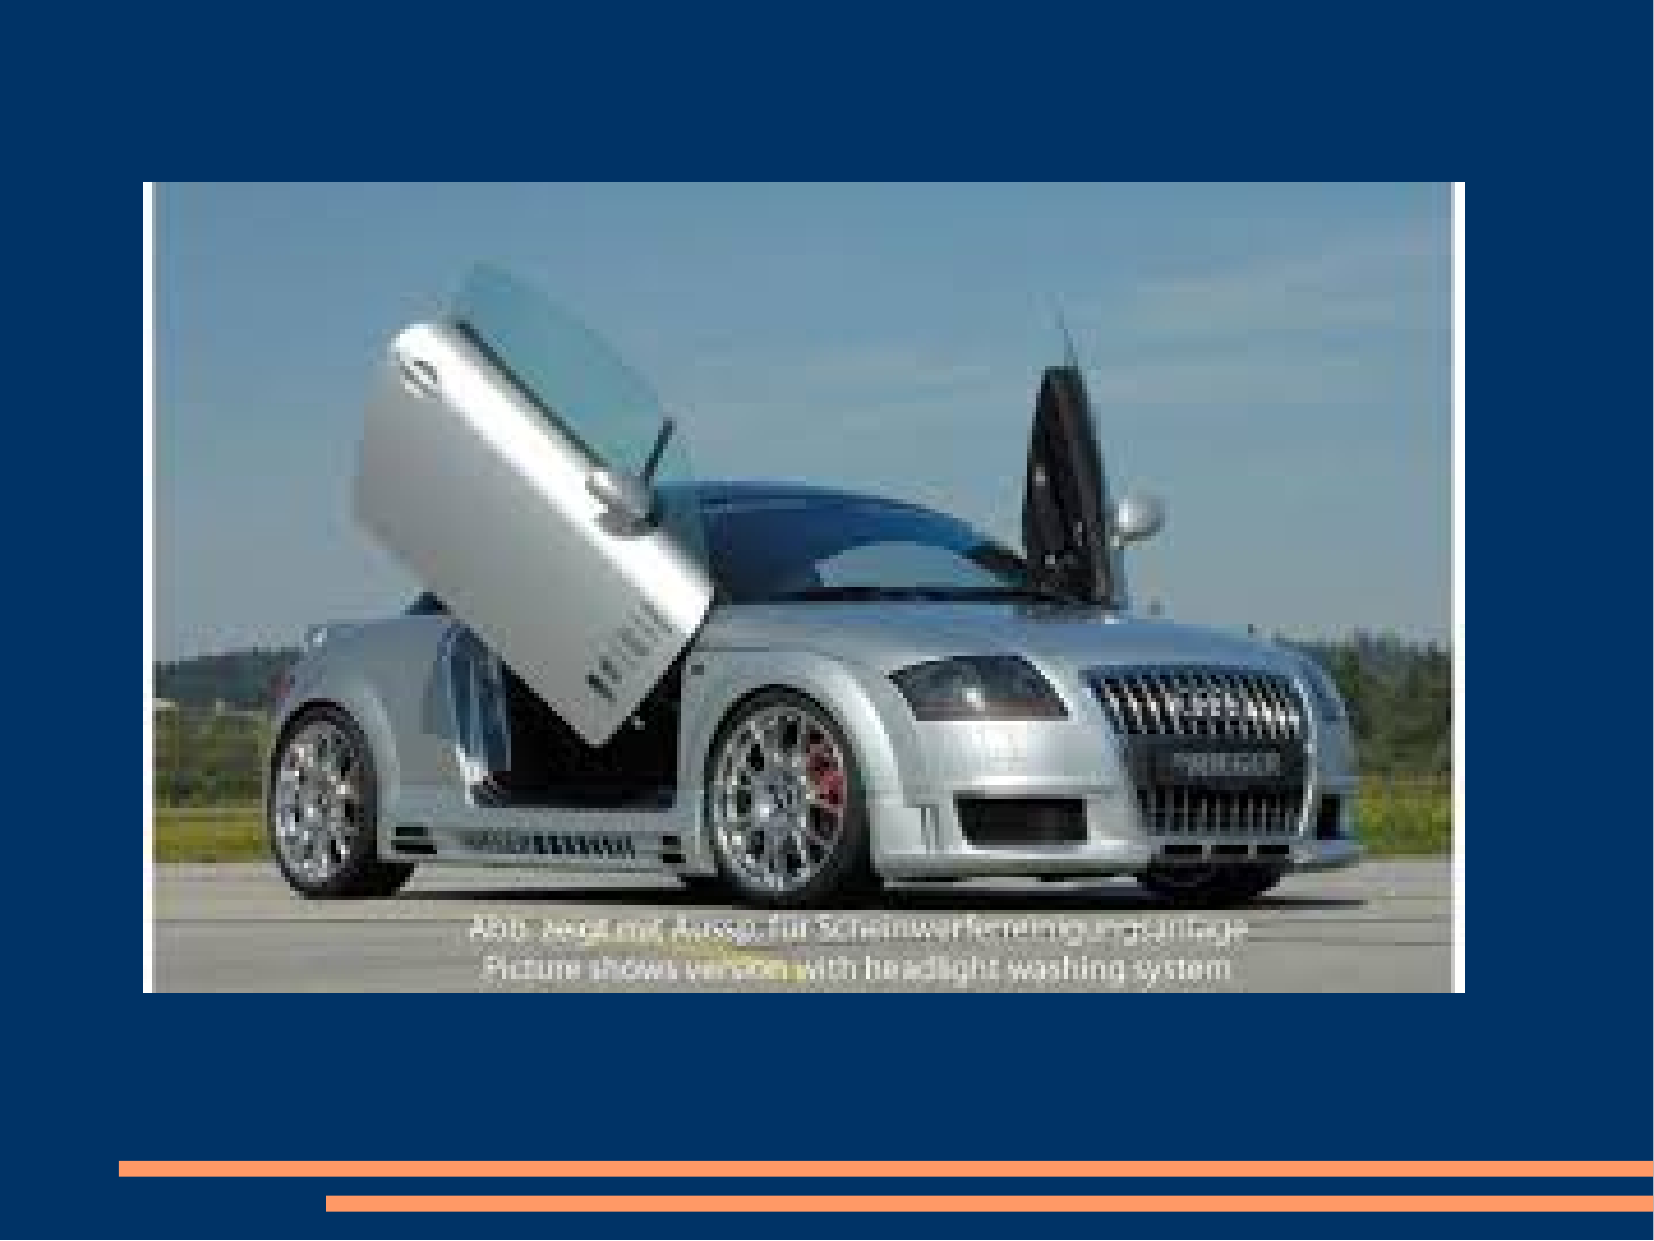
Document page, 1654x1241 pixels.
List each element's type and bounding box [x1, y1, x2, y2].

picture [143, 182, 1465, 993]
